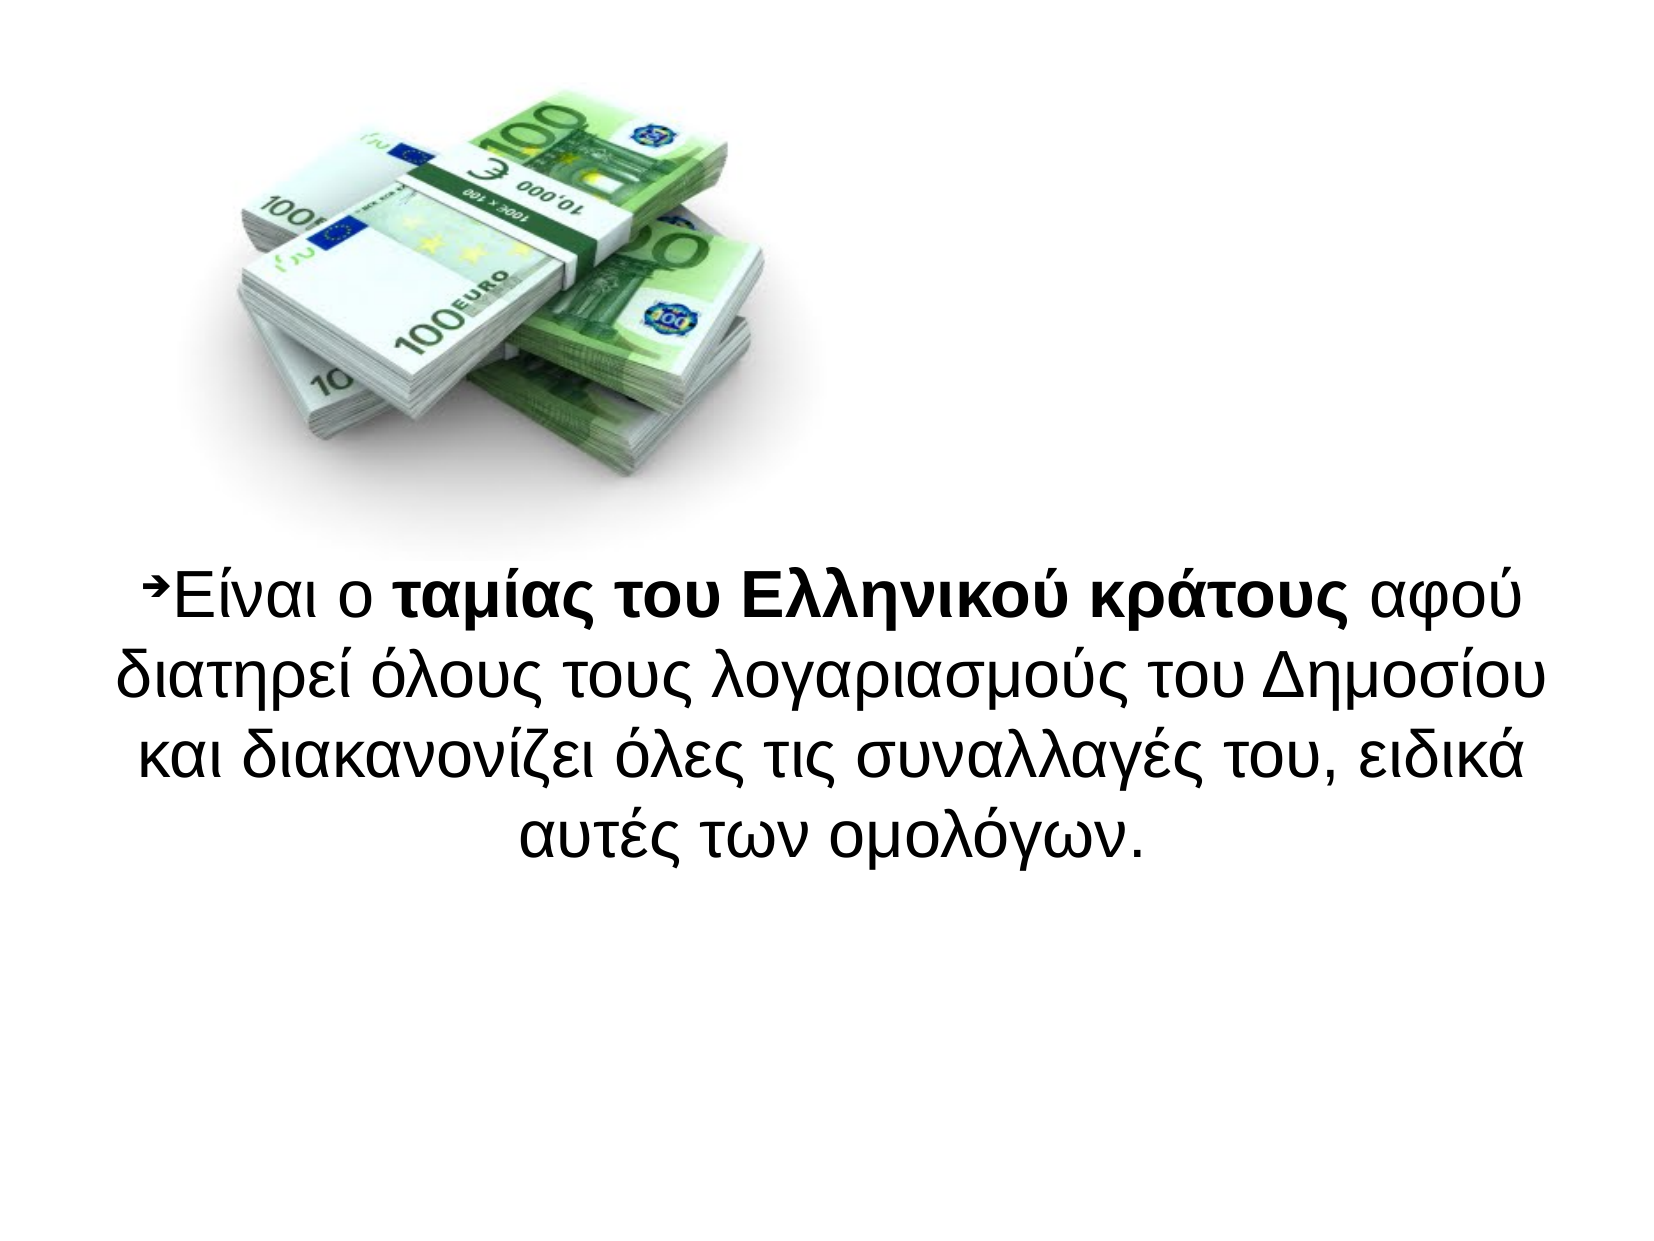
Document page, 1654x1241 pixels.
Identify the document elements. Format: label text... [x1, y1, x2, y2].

picture [177, 59, 827, 562]
subtitle Είναι ο ταμίας του Ελληνικού κράτους αφού διατηρεί όλους τους λογαριασμούς του Δημοσίου και διακανονίζει όλες τις συναλλαγές του, ειδικά αυτές των ομολόγων. [88, 548, 1577, 873]
